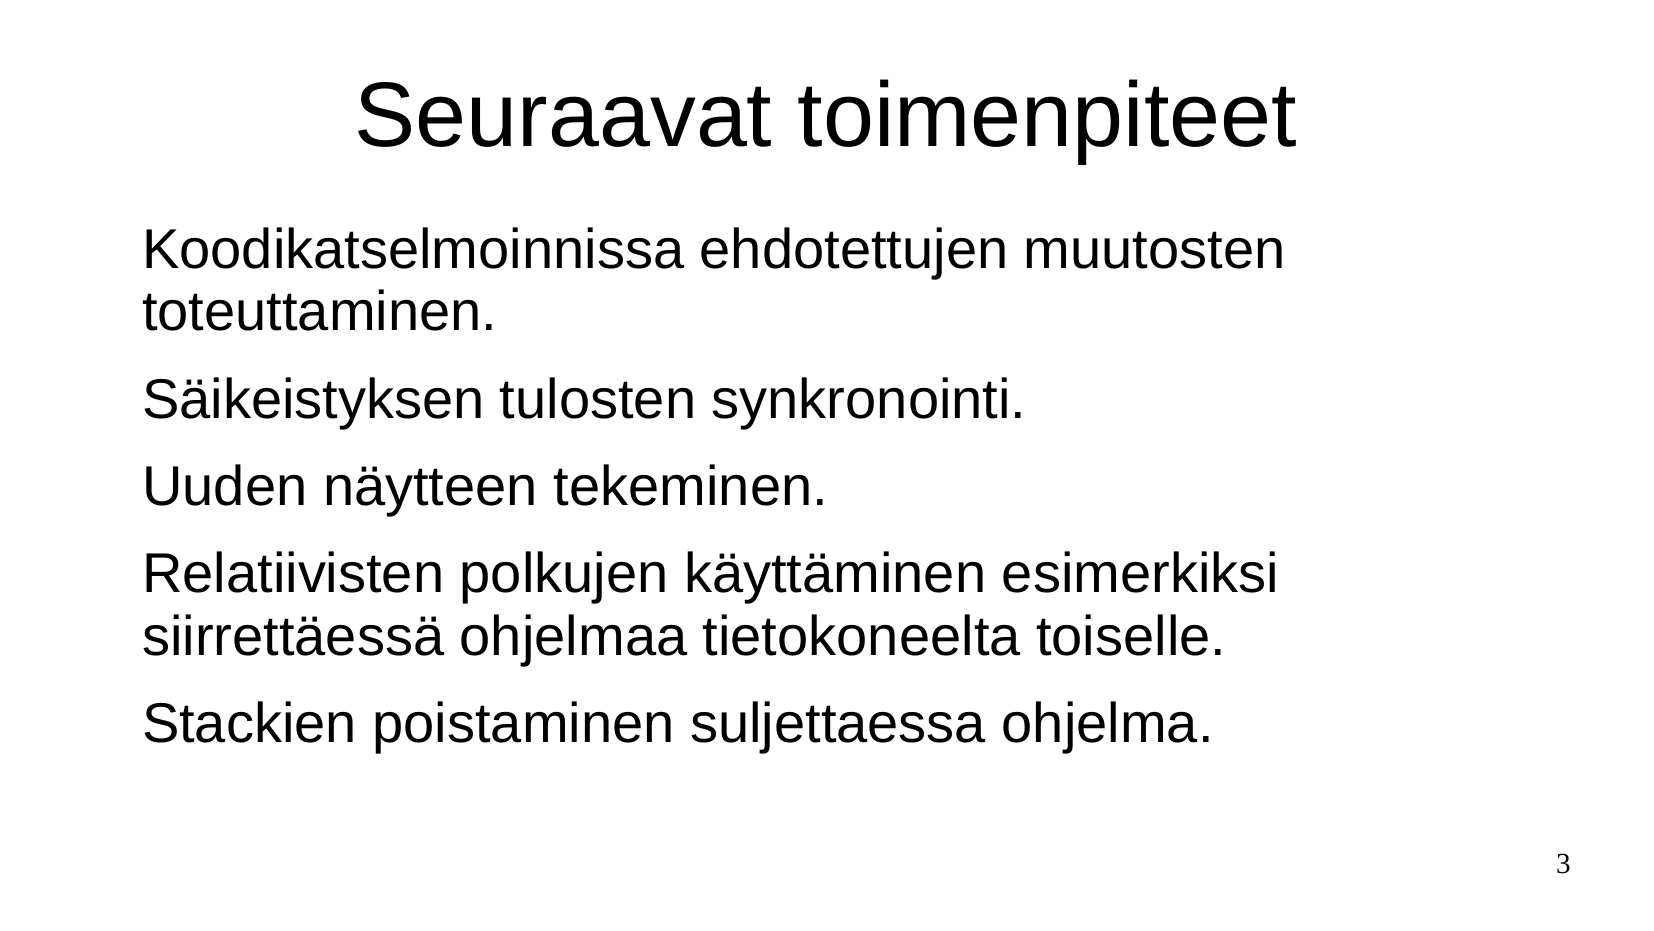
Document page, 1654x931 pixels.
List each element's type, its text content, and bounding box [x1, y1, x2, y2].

title Seuraavat toimenpiteet [82, 37, 1571, 193]
list Koodikatselmoinnissa ehdotettujen muutosten toteuttaminen. Säikeistyksen tulosten synkronointi. Uuden näytteen tekeminen. Relatiivisten polkujen käyttäminen esimerkiksi siirrettäessä ohjelmaa tietokoneelta toiselle. Stackien poistaminen suljettaessa ohjelma. [82, 217, 1571, 758]
